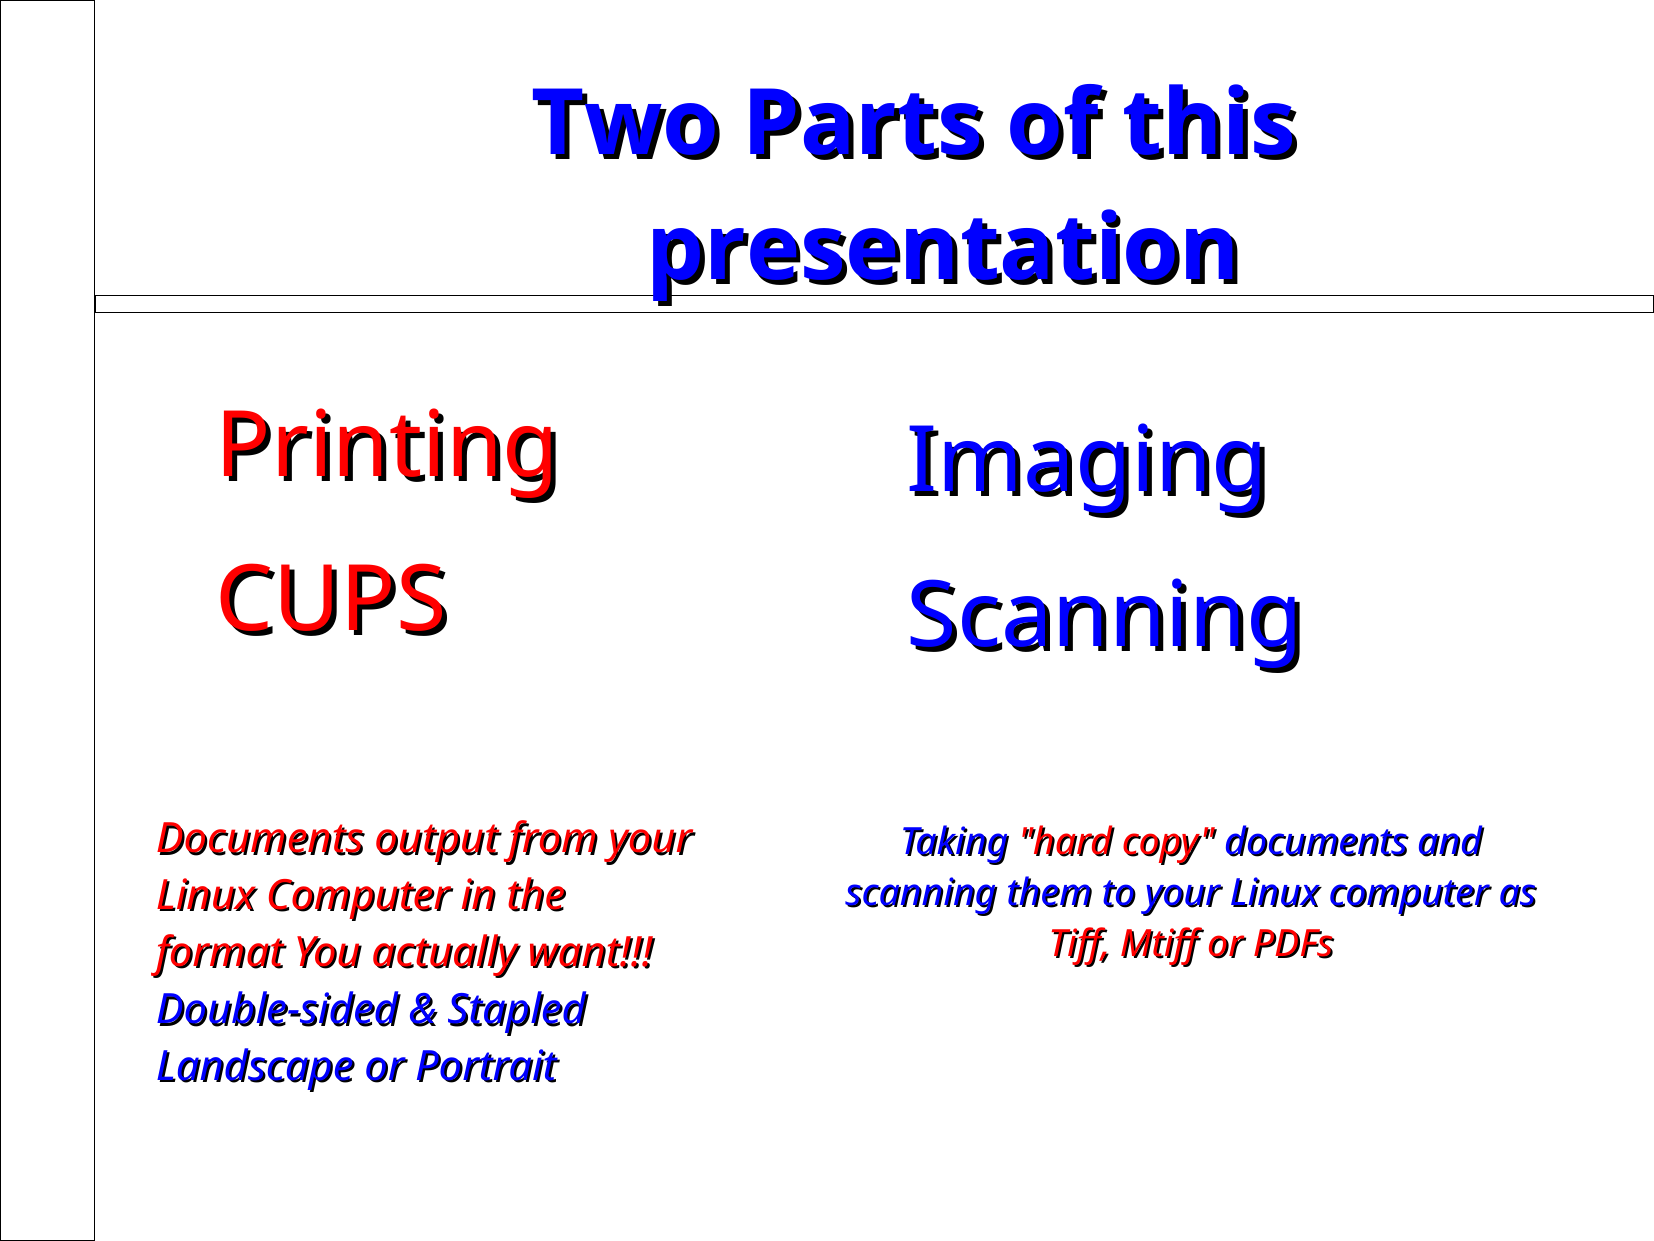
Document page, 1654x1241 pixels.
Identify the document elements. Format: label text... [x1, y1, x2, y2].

text_box Documents output from your Linux Computer in the format You actually want!!! Double-sided & Stapled Landscape or Portrait [155, 752, 822, 1169]
text_box Taking "hard copy" documents and scanning them to your Linux computer as Tiff, Mtiff or PDFs [844, 814, 1539, 1207]
text_box Printing CUPS [204, 378, 826, 724]
text_box Two Parts of this presentation [223, 56, 1605, 307]
text_box Imaging Scanning [895, 380, 1518, 753]
